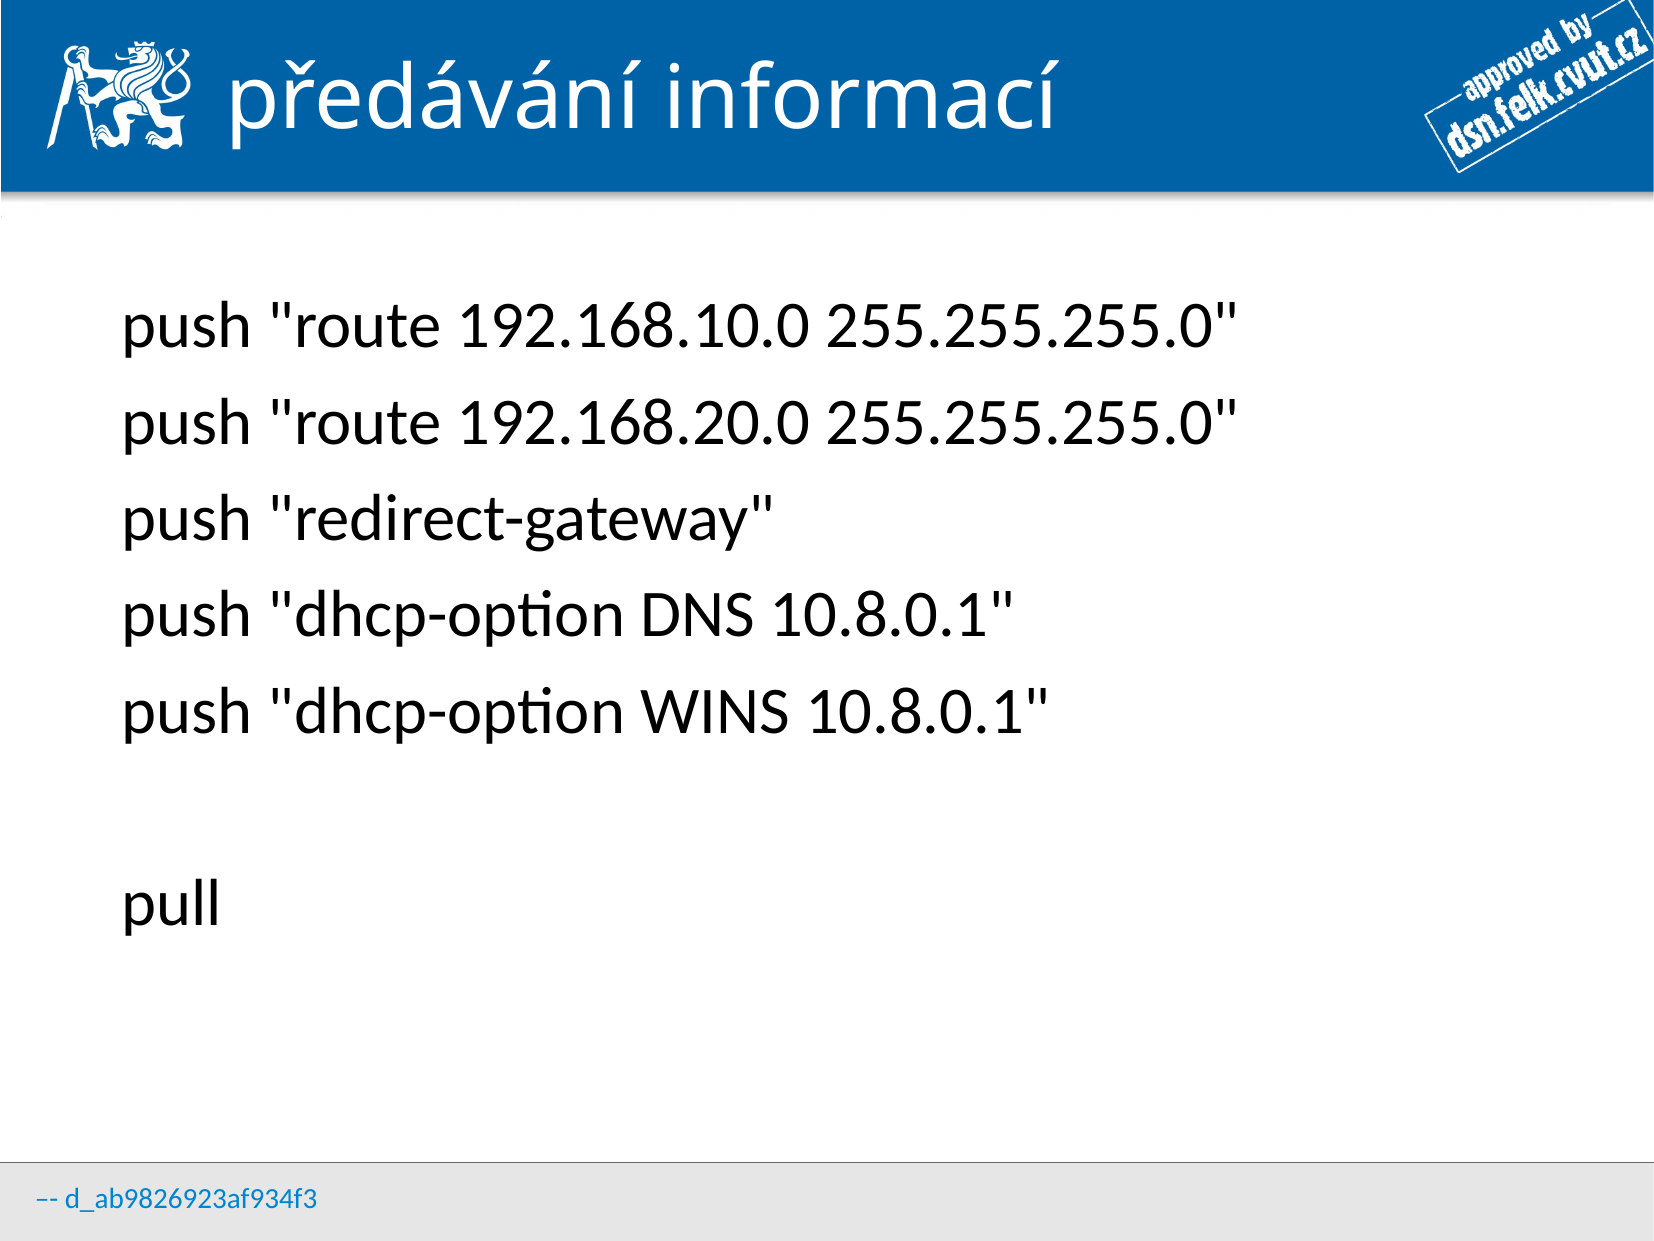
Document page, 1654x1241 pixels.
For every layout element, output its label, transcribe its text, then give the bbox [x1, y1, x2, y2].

title předávání informací [225, 0, 1426, 188]
picture [1, 0, 1654, 217]
list push "route 192.168.10.0 255.255.255.0" push "route 192.168.20.0 255.255.255.0" push "redirect-gateway" push "dhcp-option DNS 10.8.0.1" push "dhcp-option WINS 10.8.0.1" pull [121, 297, 1534, 1126]
